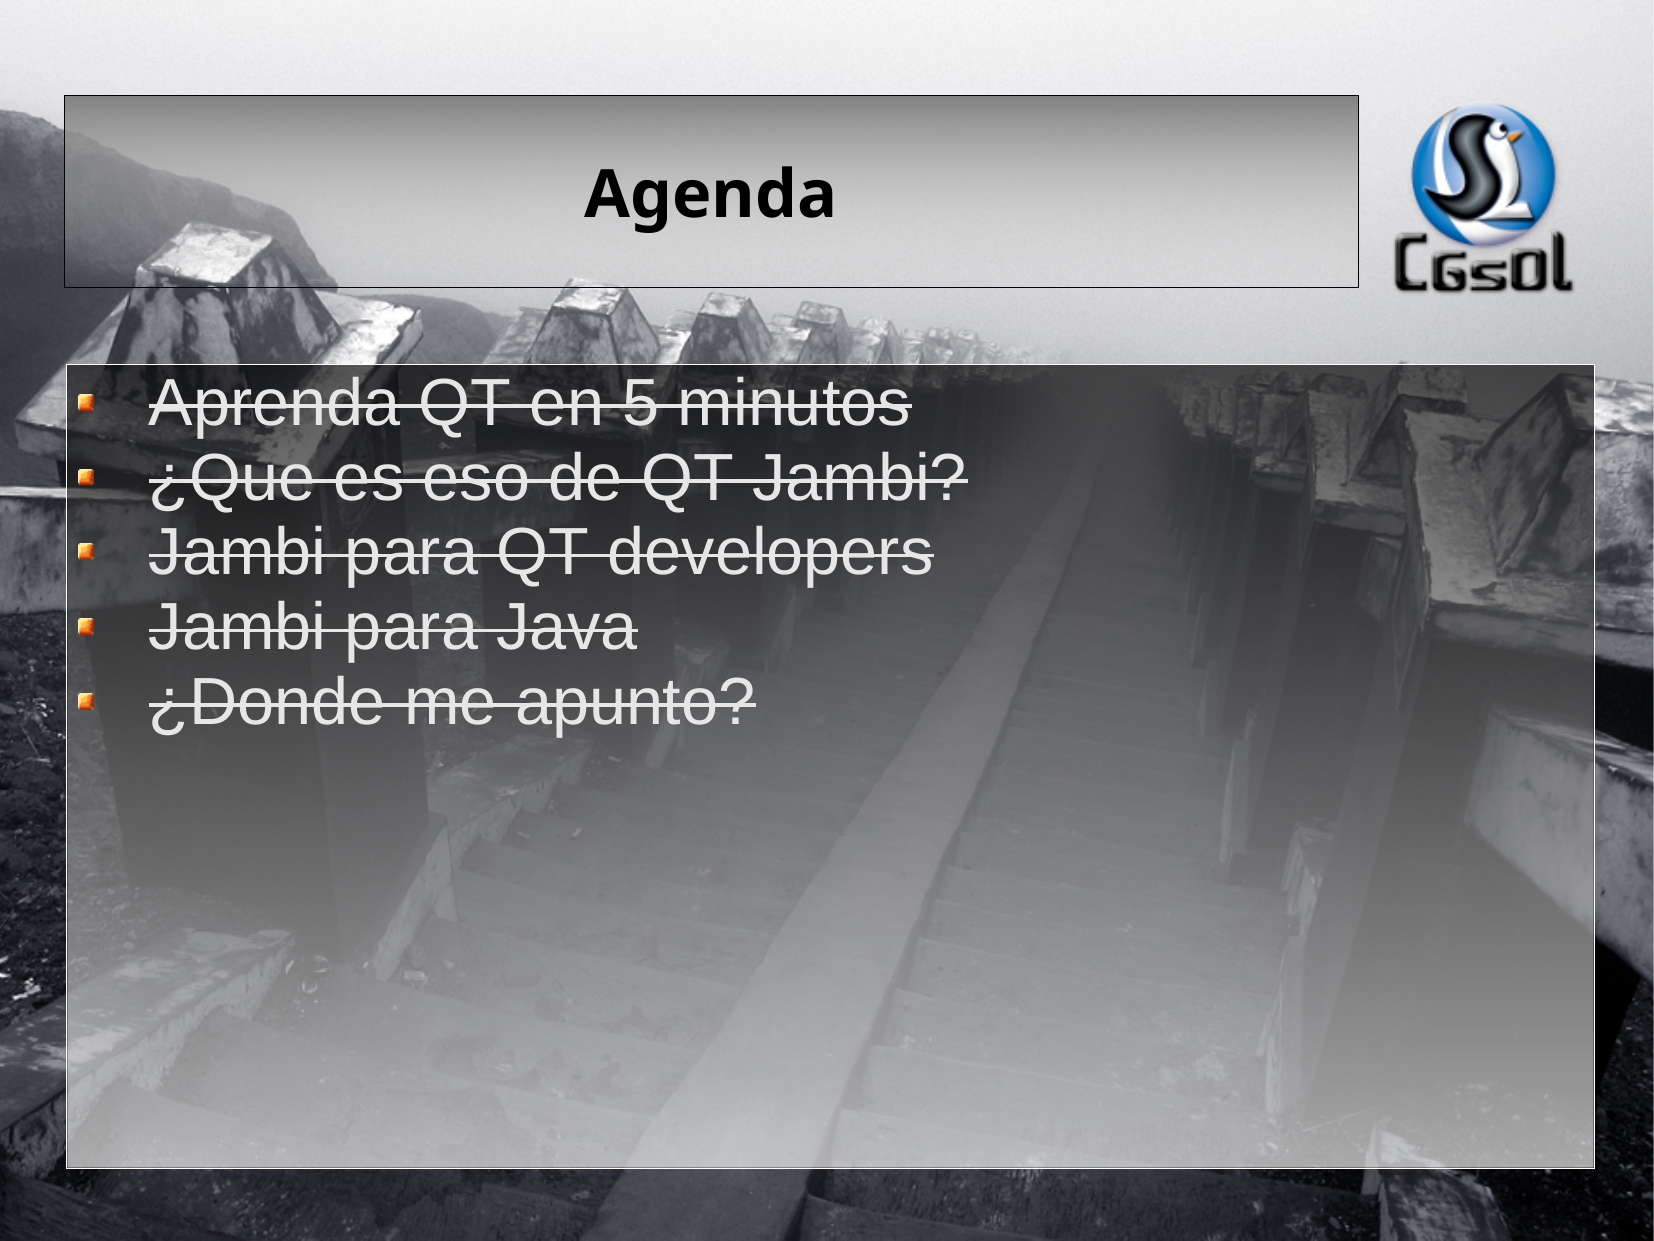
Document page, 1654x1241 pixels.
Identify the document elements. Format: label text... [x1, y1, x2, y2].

title Agenda [64, 95, 1359, 288]
list Aprenda QT en 5 minutos ¿Que es eso de QT Jambi? Jambi para QT developers Jambi para Java ¿Donde me apunto? [66, 364, 1595, 1169]
picture [0, 0, 1654, 1241]
